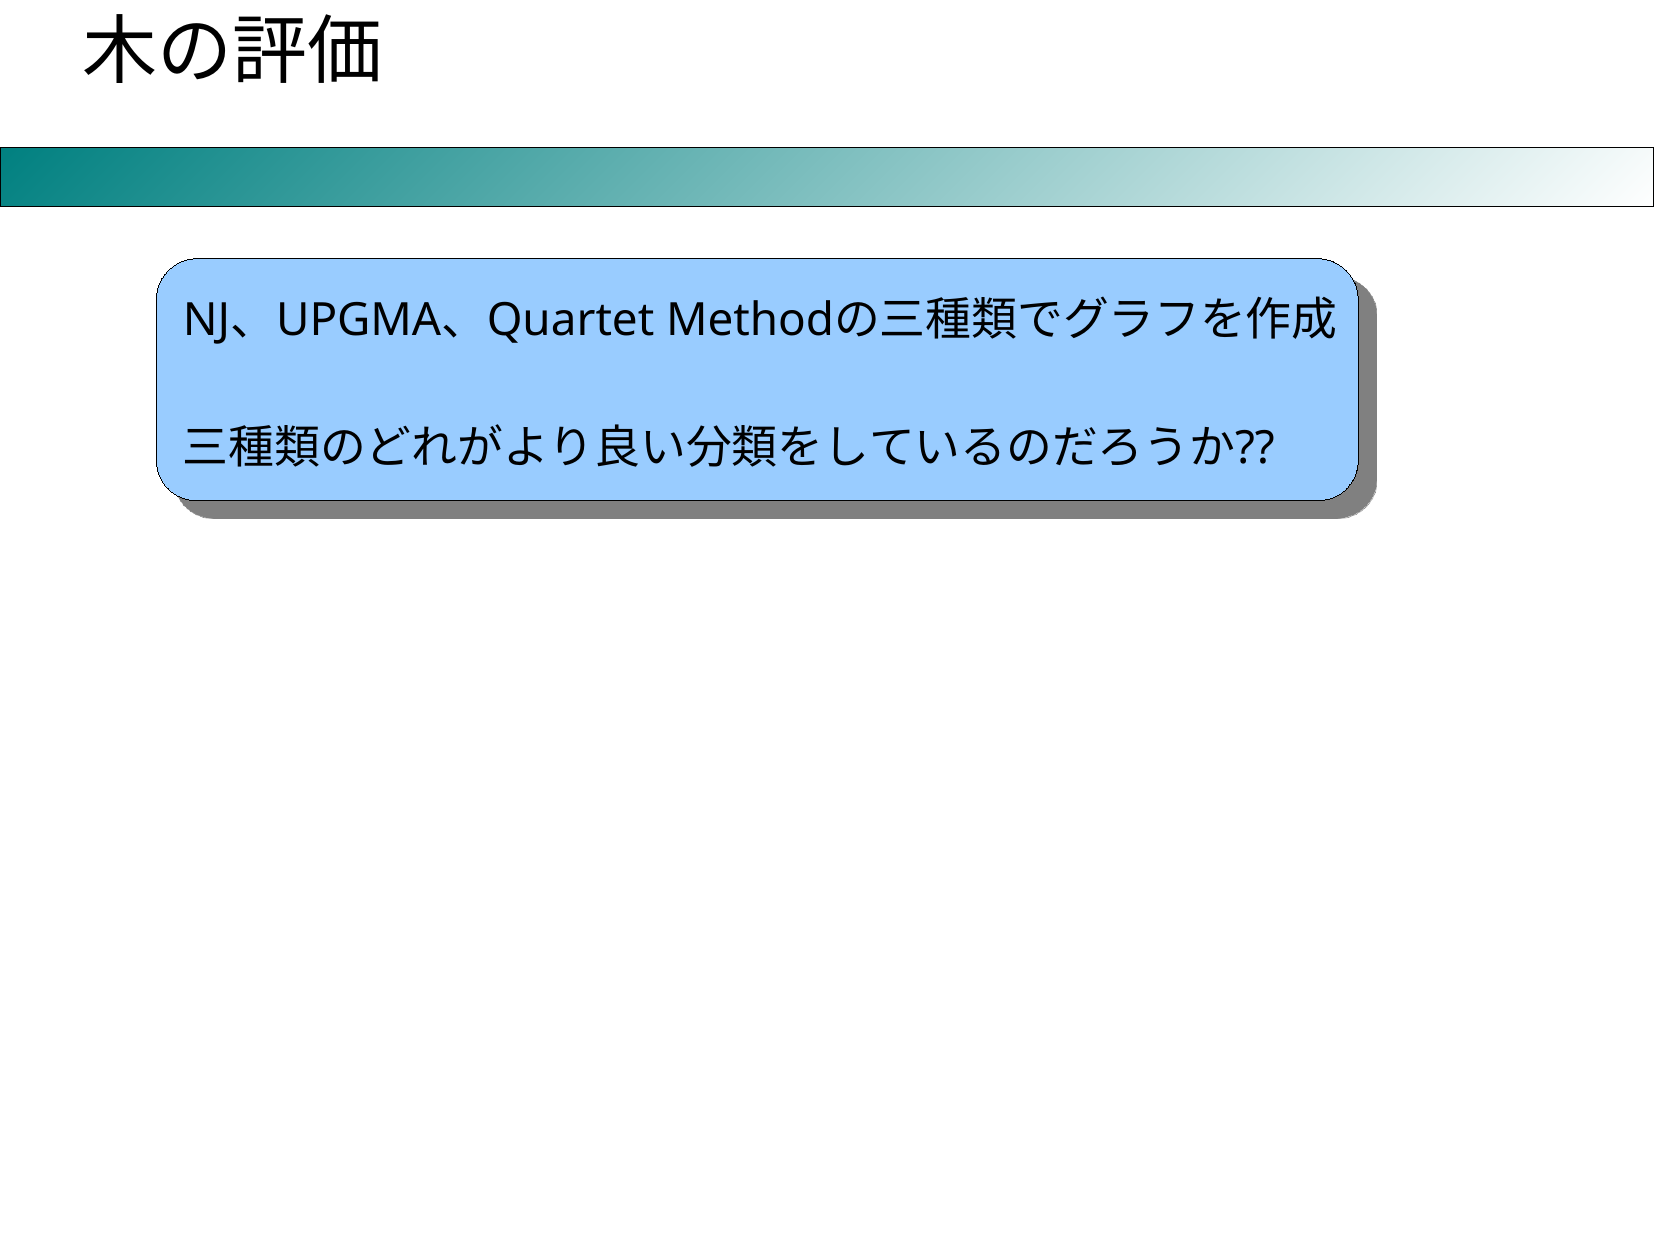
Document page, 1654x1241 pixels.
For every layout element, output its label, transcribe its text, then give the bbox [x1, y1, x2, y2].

text_box NJ、UPGMA、Quartet Methodの三種類でグラフを作成 三種類のどれがより良い分類をしているのだろうか?? [156, 258, 1359, 501]
title 木の評価 [82, 17, 1571, 180]
